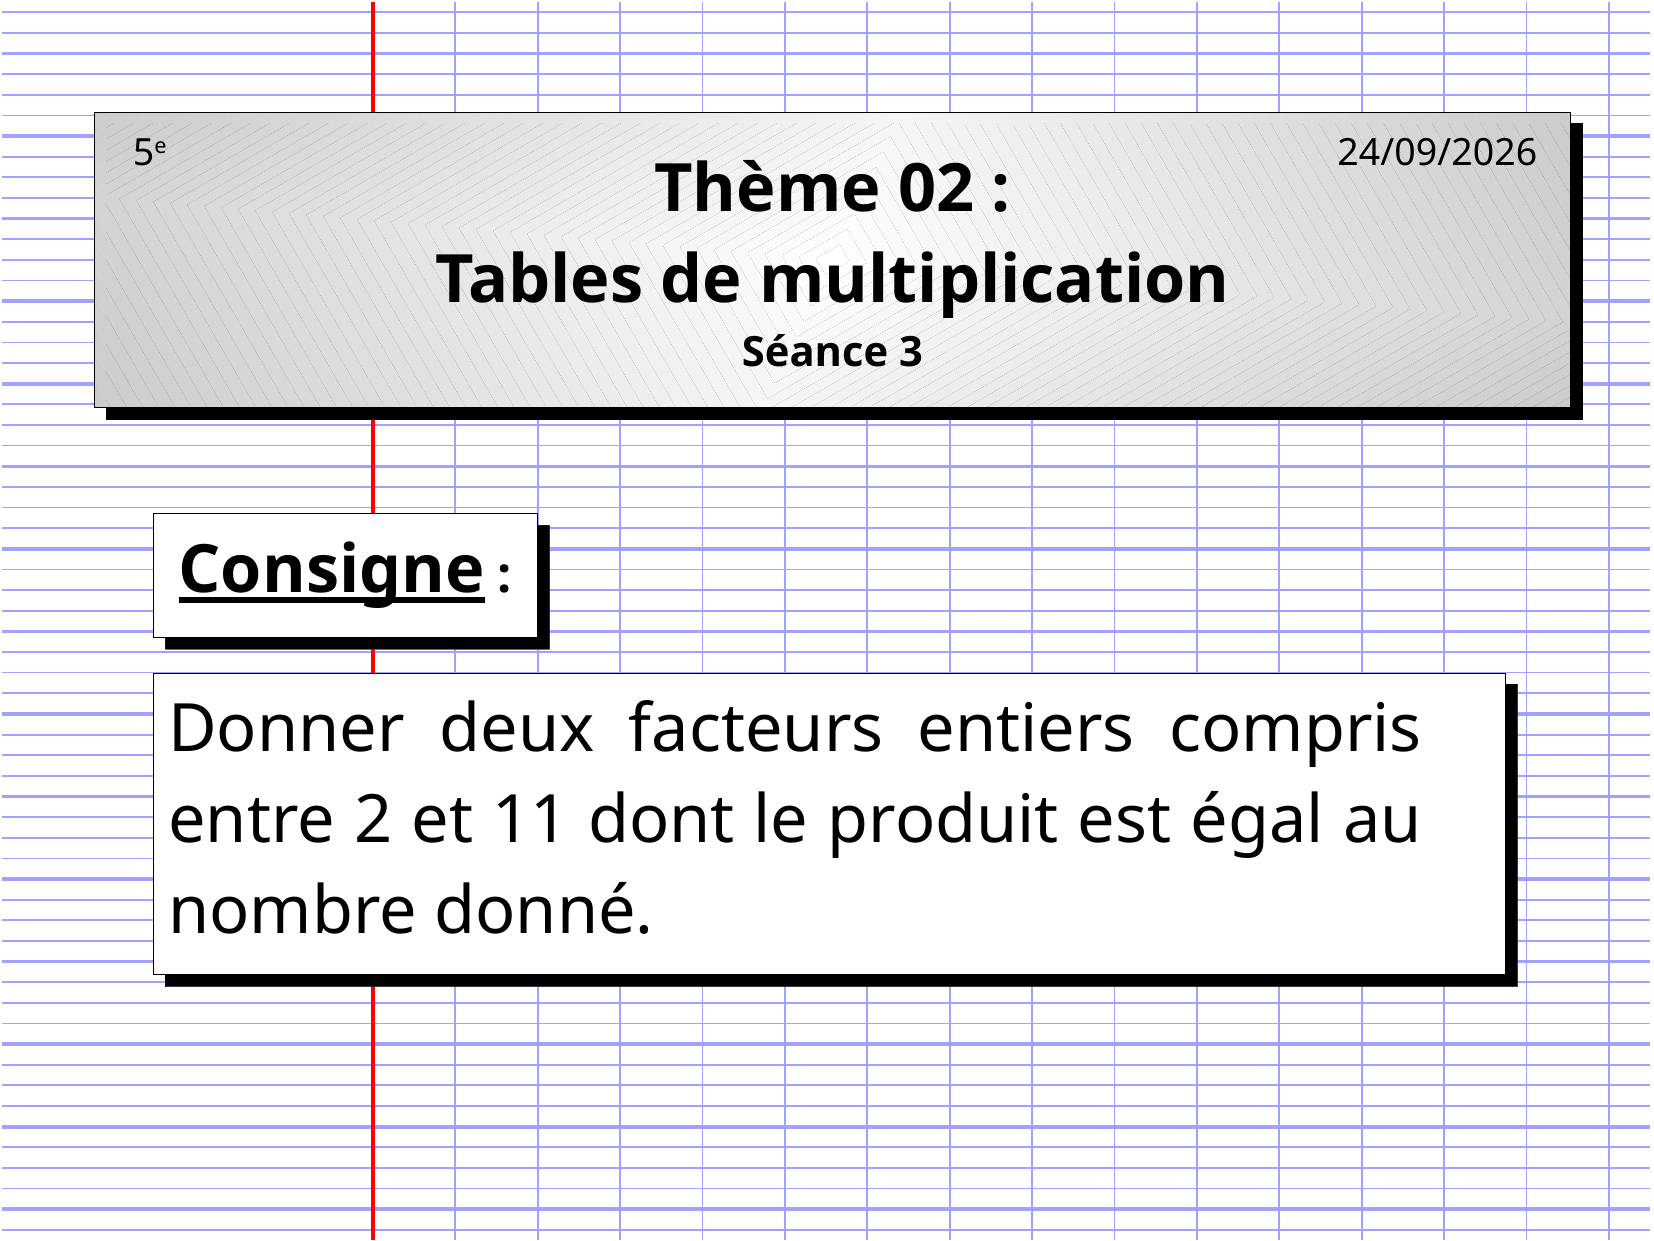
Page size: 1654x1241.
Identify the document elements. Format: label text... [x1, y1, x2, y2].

text_box Donner deux facteurs entiers compris entre 2 et 11 dont le produit est égal au nombre donné. [153, 673, 1506, 975]
picture [0, 0, 1654, 1241]
text_box Consigne : [153, 513, 538, 638]
text_box 29/09/2012 [1322, 118, 1560, 186]
text_box 5e [118, 118, 207, 186]
text_box Thème 02 : Tables de multiplication Séance 3 [94, 112, 1571, 408]
